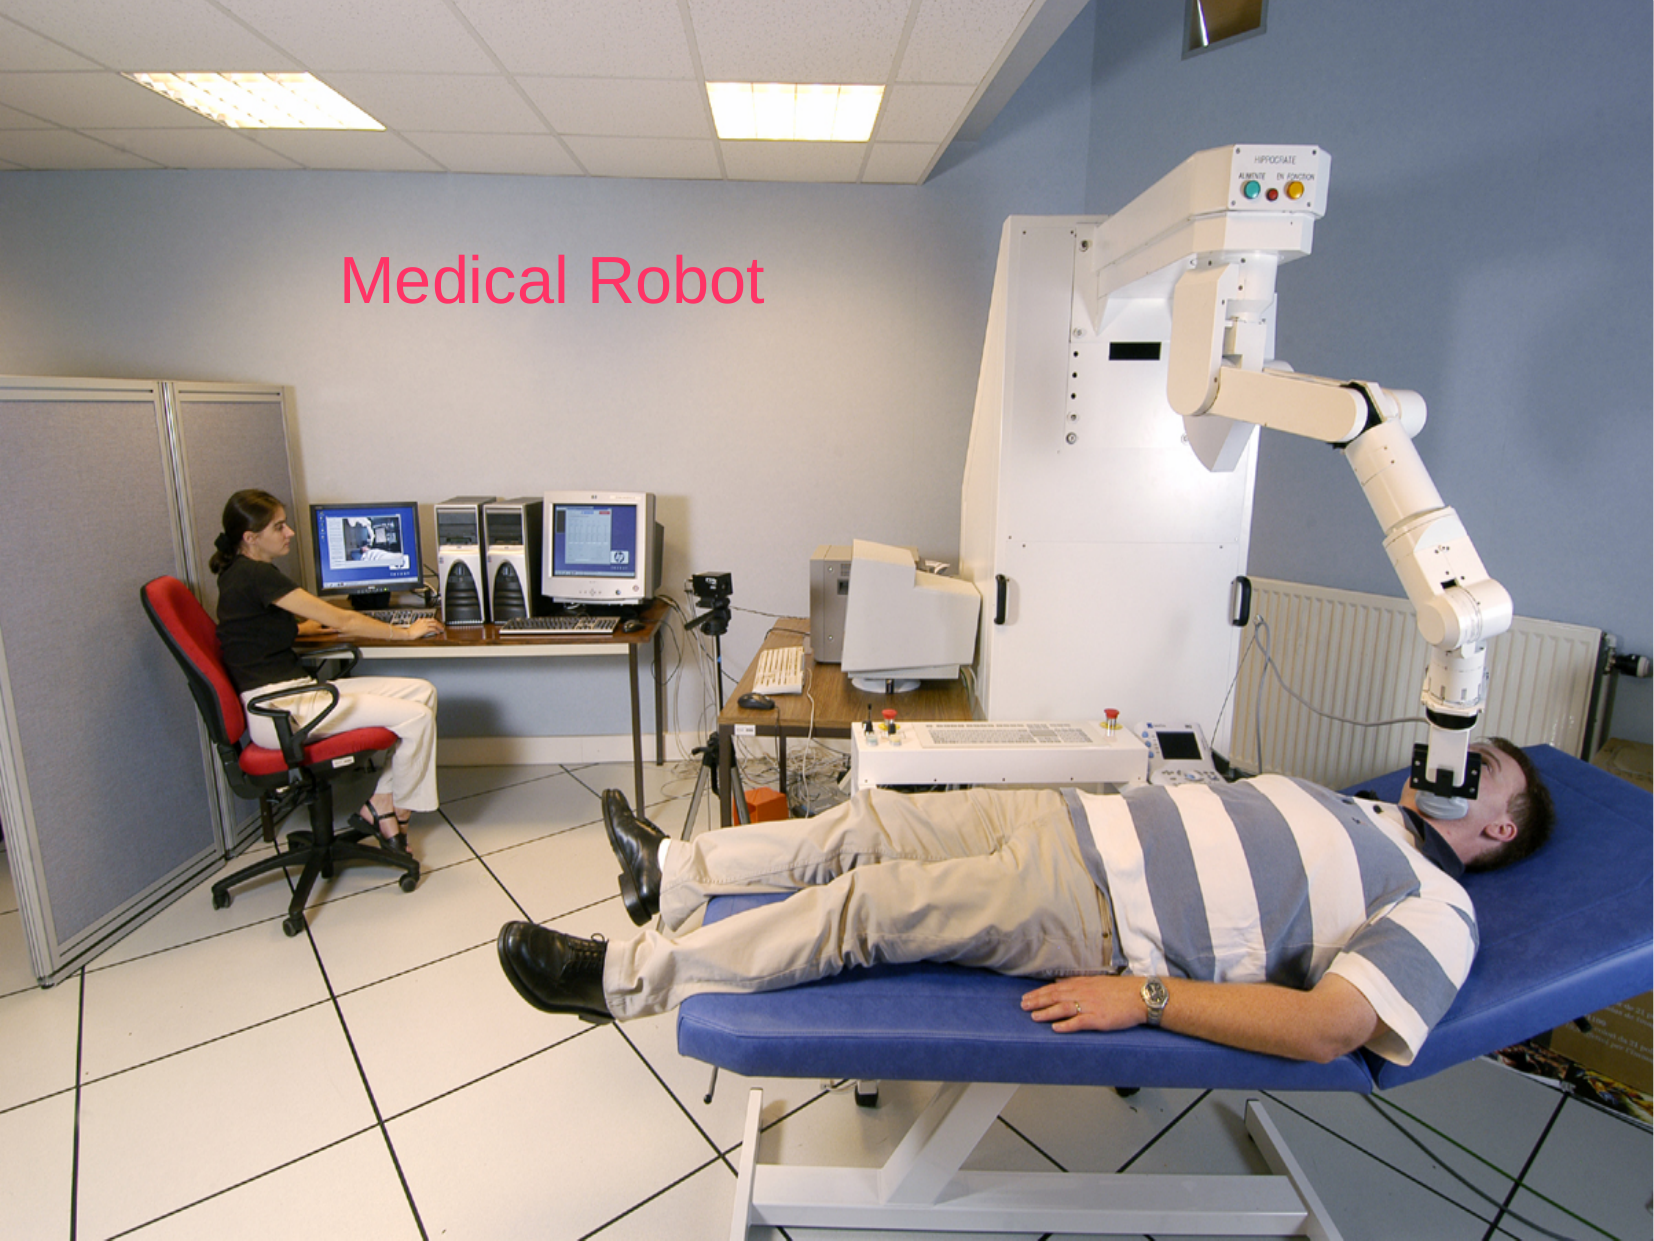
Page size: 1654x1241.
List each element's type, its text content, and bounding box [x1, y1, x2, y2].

picture [0, 0, 1654, 1241]
text_box Medical Robot [324, 235, 827, 325]
